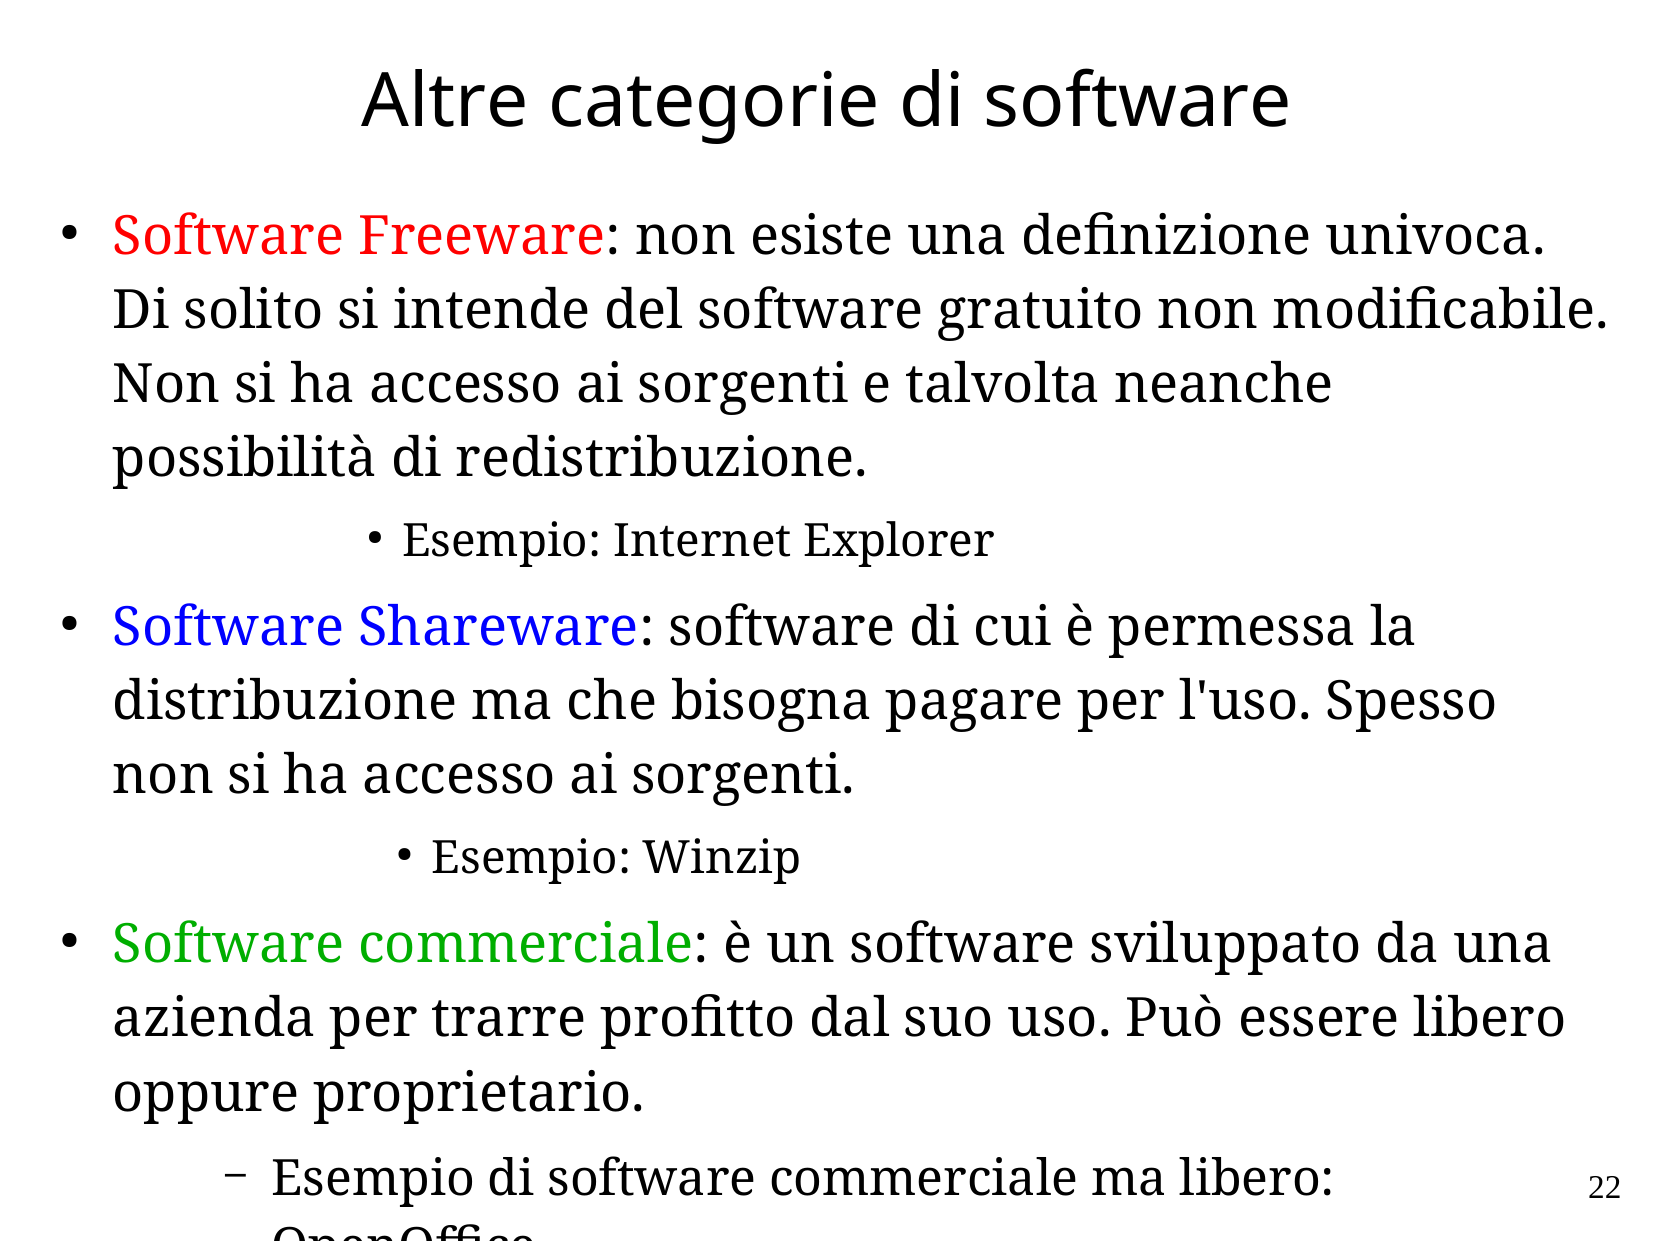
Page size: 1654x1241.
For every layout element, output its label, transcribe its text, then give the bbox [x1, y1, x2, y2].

title Altre categorie di software [37, 30, 1617, 166]
list Software Freeware: non esiste una definizione univoca. Di solito si intende del software gratuito non modificabile. Non si ha accesso ai sorgenti e talvolta neanche possibilità di redistribuzione. Esempio: Internet Explorer Software Shareware: software di cui è permessa la distribuzione ma che bisogna pagare per l'uso. Spesso non si ha accesso ai sorgenti. Esempio: Winzip Software commerciale: è un software sviluppato da una azienda per trarre profitto dal suo uso. Può essere libero oppure proprietario. Esempio di software commerciale ma libero: OpenOffice Esempio di software commerciale proprietario: Micorosft Office [42, 196, 1612, 1187]
